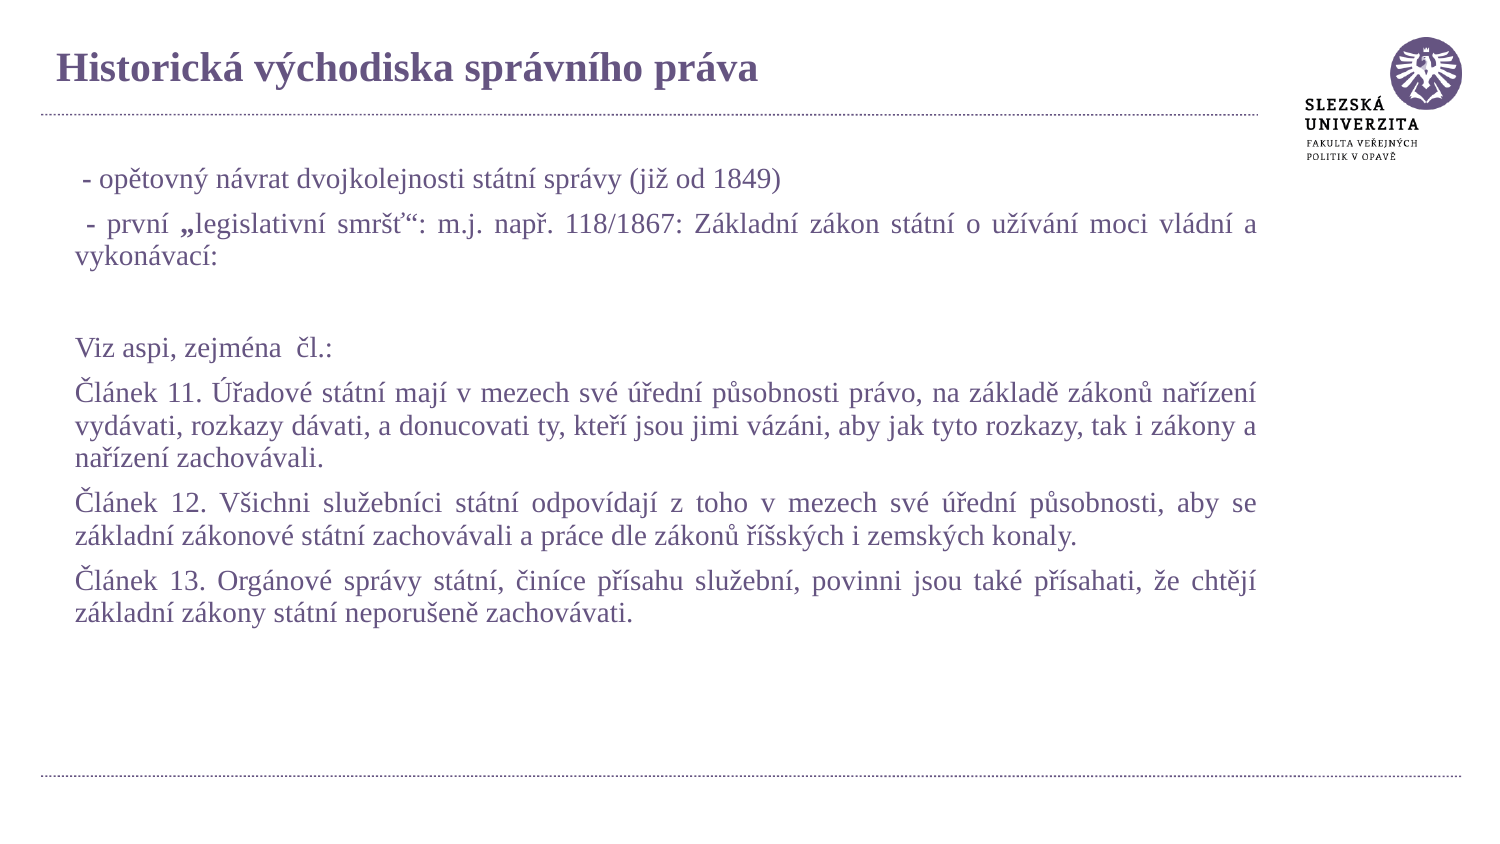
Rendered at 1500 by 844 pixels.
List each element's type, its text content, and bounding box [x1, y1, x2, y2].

title Historická východiska správního práva [41, 32, 786, 116]
text_box - opětovný návrat dvojkolejnosti státní správy (již od 1849) - první „legislativní smršť“: m.j. např. 118/1867: Základní zákon státní o užívání moci vládní a vykonávací: Viz aspi, zejména čl.: Článek 11. Úřadové státní mají v mezech své úřední působnosti právo, na základě zákonů nařízení vydávati, rozkazy dávati, a donucovati ty, kteří jsou jimi vázáni, aby jak tyto rozkazy, tak i zákony a nařízení zachovávali. Článek 12. Všichni služebníci státní odpovídají z toho v mezech své úřední působnosti, aby se základní zákonové státní zachovávali a práce dle zákonů říšských i zemských konaly. Článek 13. Orgánové správy státní, činíce přísahu služební, povinni jsou také přísahati, že chtějí základní zákony státní neporušeně zachovávati. [59, 154, 1284, 812]
